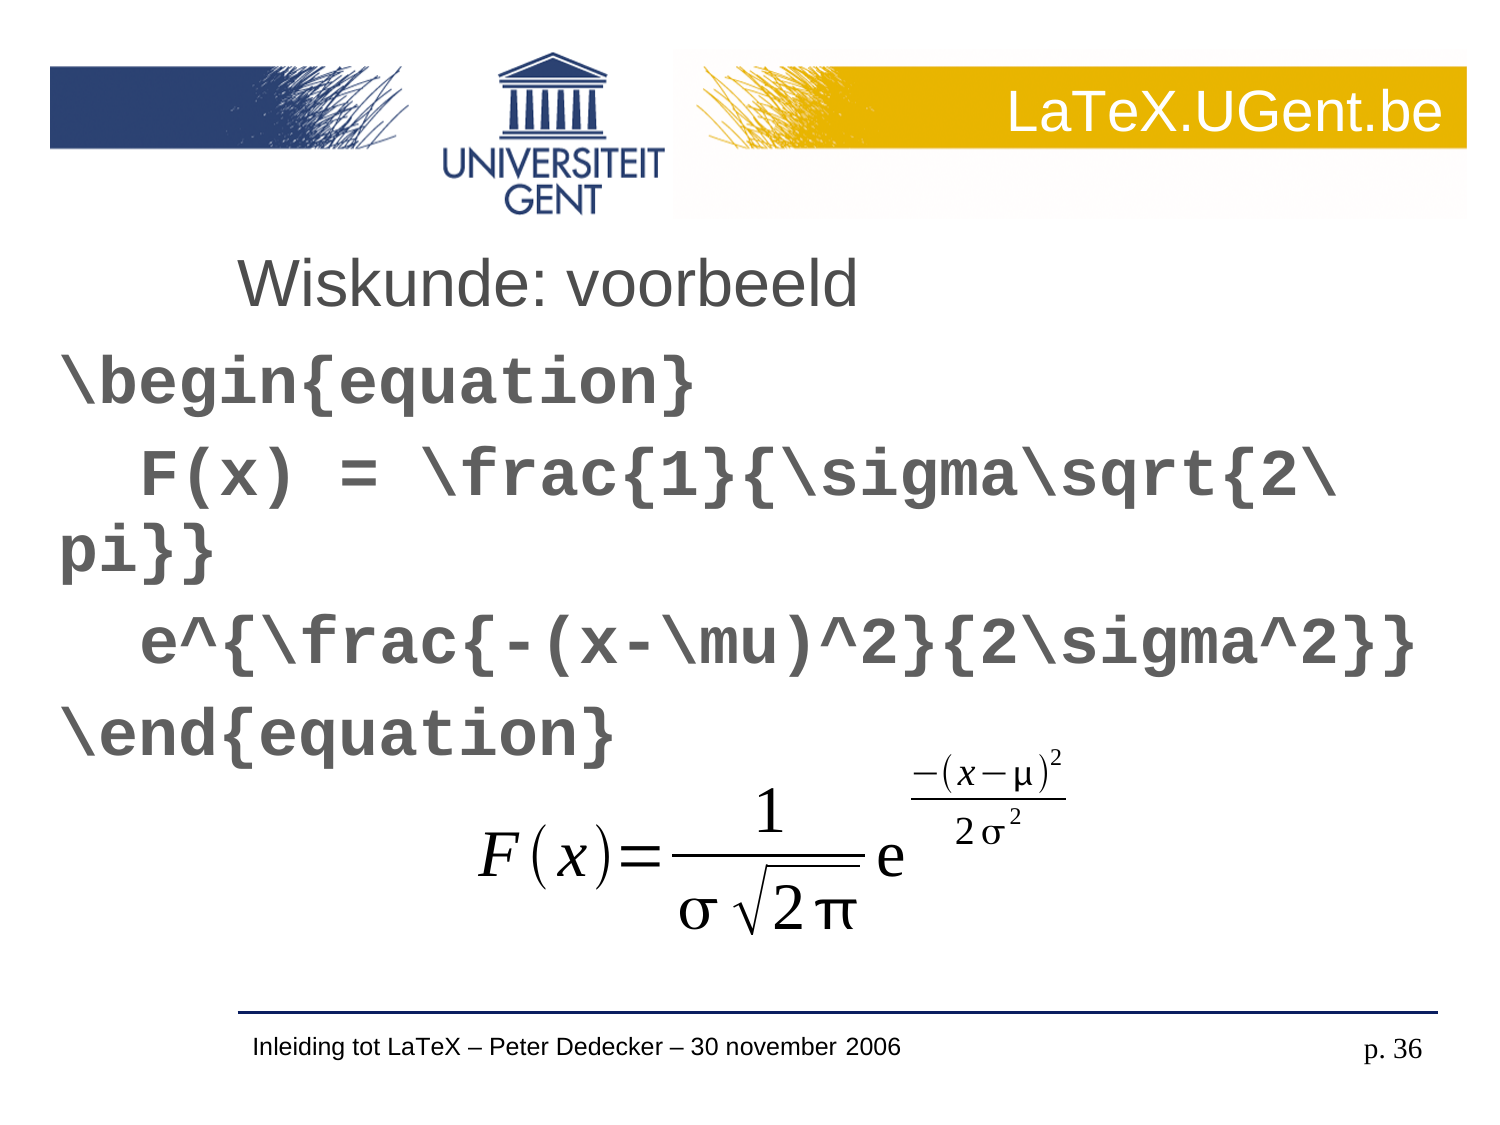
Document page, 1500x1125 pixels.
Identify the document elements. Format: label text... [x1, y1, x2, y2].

chart [468, 743, 1073, 949]
title Wiskunde: voorbeeld [237, 197, 1438, 347]
picture [50, 49, 1467, 219]
list \begin{equation} F(x) = \frac{1}{\sigma\sqrt{2\pi}} e^{\frac{-(x-\mu)^2}{2\sigma^2}} \end{equation} [59, 347, 1477, 948]
